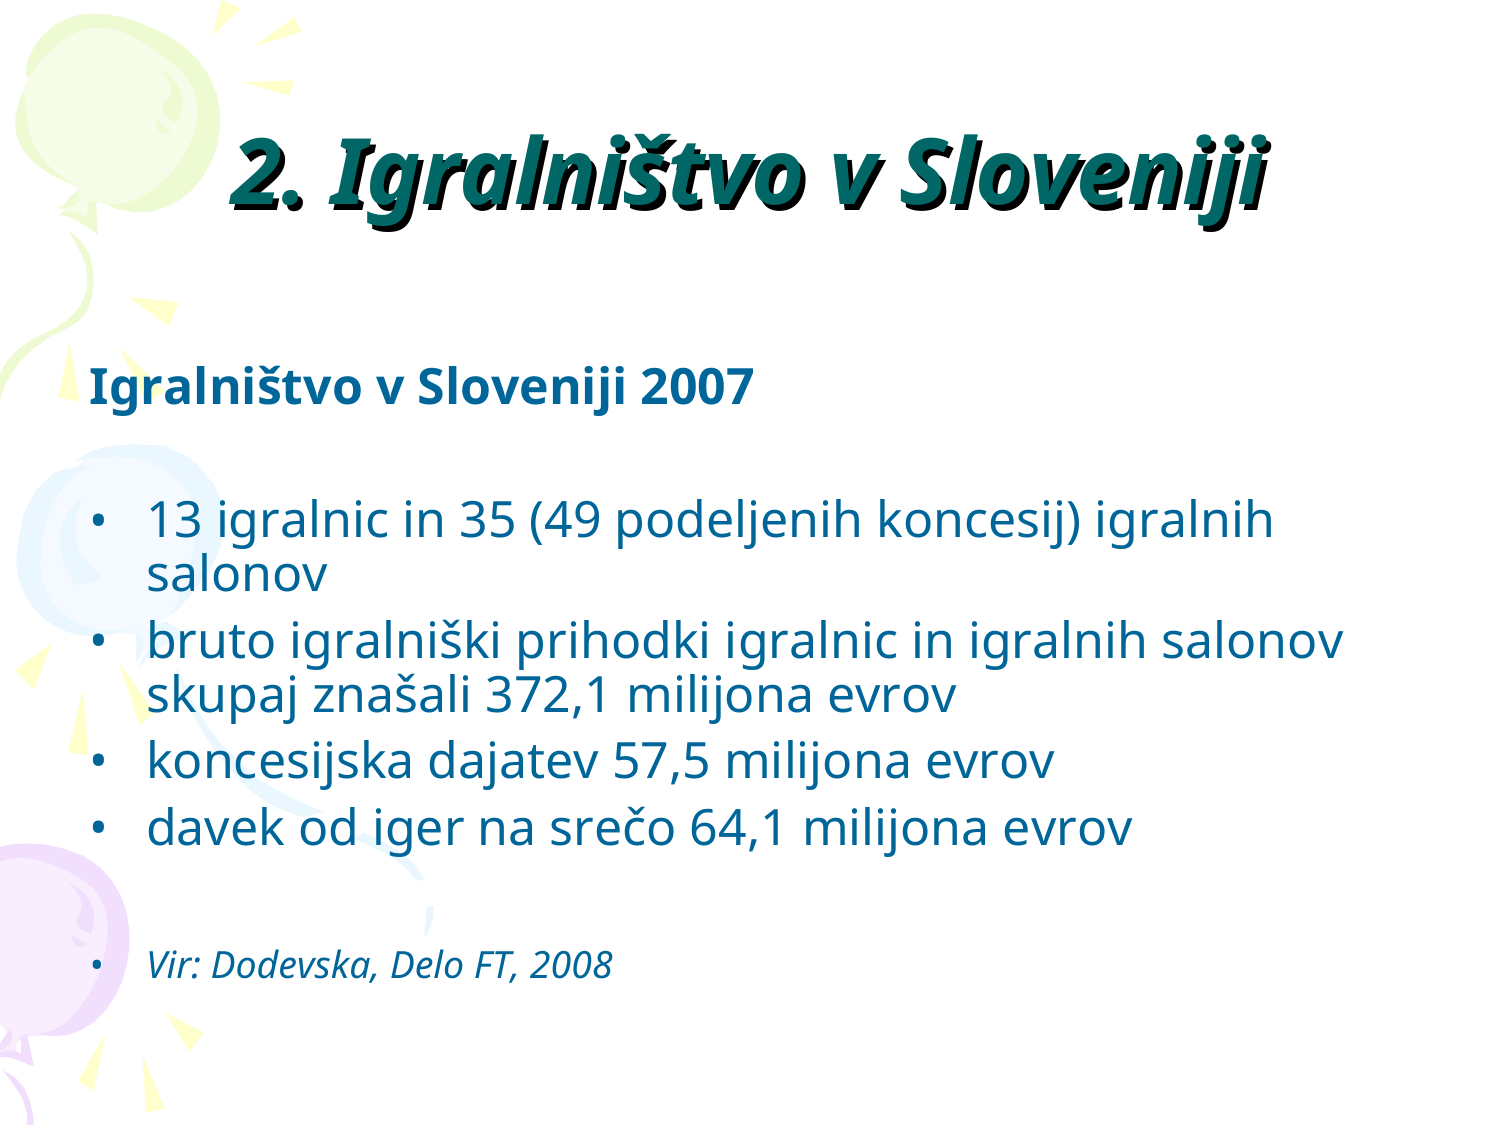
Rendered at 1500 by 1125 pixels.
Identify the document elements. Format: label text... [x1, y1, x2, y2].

list Igralništvo v Sloveniji 2007 13 igralnic in 35 (49 podeljenih koncesij) igralnih salonov bruto igralniški prihodki igralnic in igralnih salonov skupaj znašali 372,1 milijona evrov koncesijska dajatev 57,5 milijona evrov davek od iger na srečo 64,1 milijona evrov Vir: Dodevska, Delo FT, 2008 [75, 262, 1426, 994]
title 2. Igralništvo v Sloveniji [72, 16, 1426, 233]
